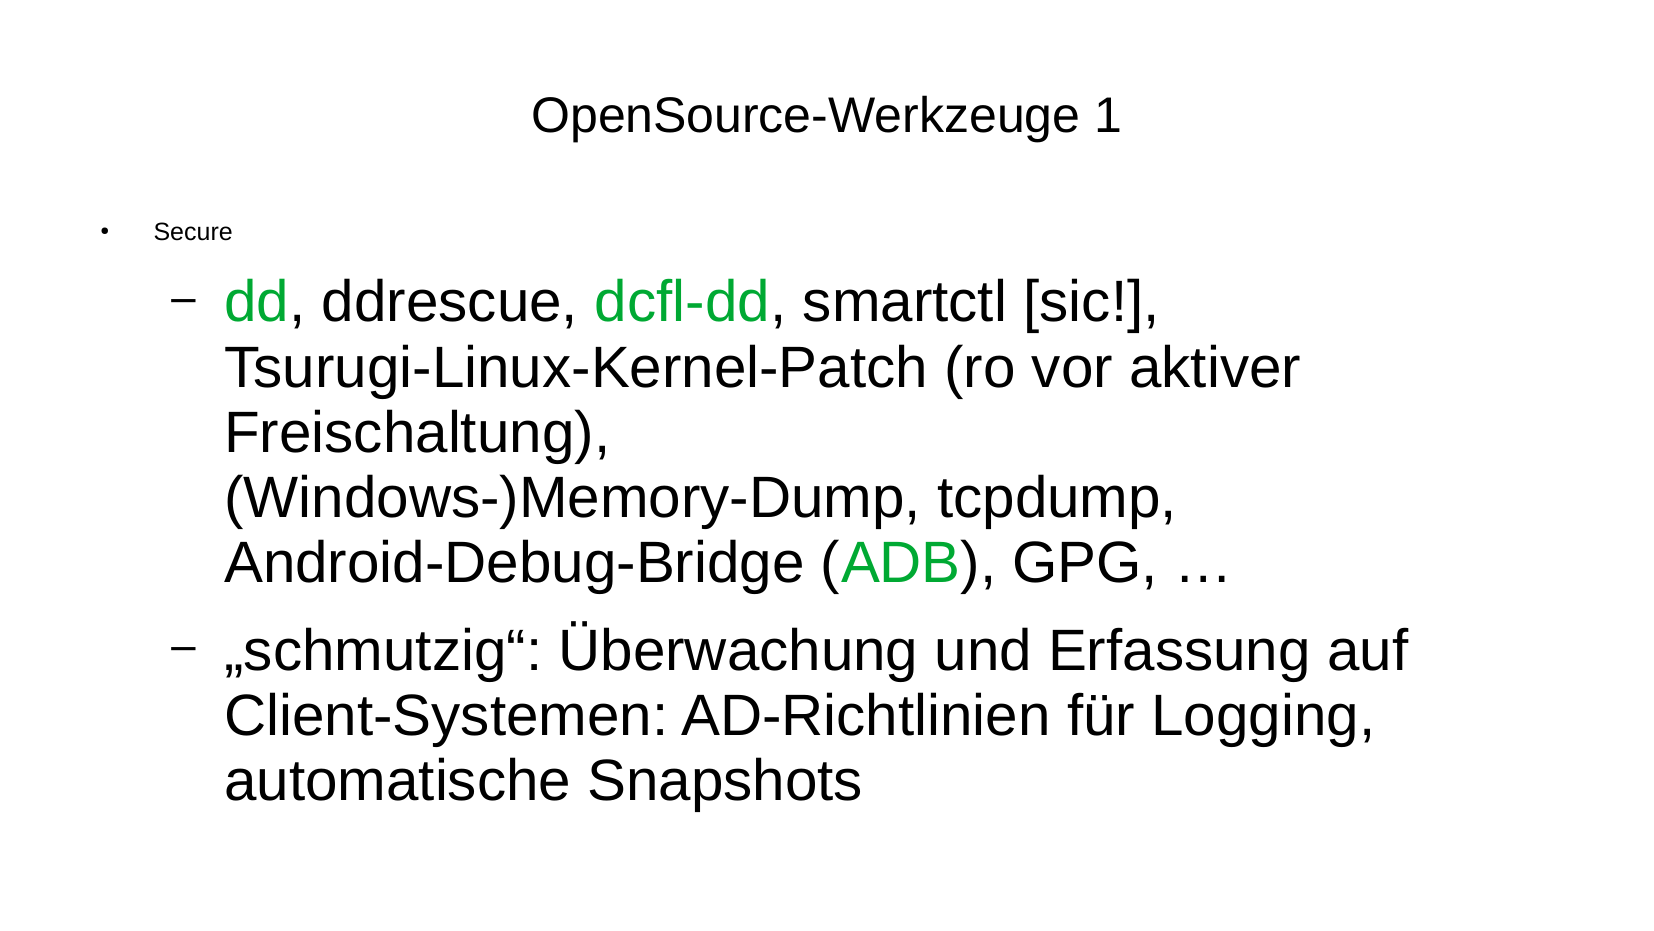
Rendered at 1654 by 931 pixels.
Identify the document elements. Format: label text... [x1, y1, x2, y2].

title OpenSource-Werkzeuge 1 [82, 37, 1571, 193]
list Secure dd, ddrescue, dcfl-dd, smartctl [sic!], Tsurugi-Linux-Kernel-Patch (ro vor aktiver Freischaltung), (Windows-)Memory-Dump, tcpdump, Android-Debug-Bridge (ADB), GPG, … „schmutzig“: Überwachung und Erfassung auf Client-Systemen: AD-Richtlinien für Logging, automatische Snapshots [82, 217, 1595, 886]
